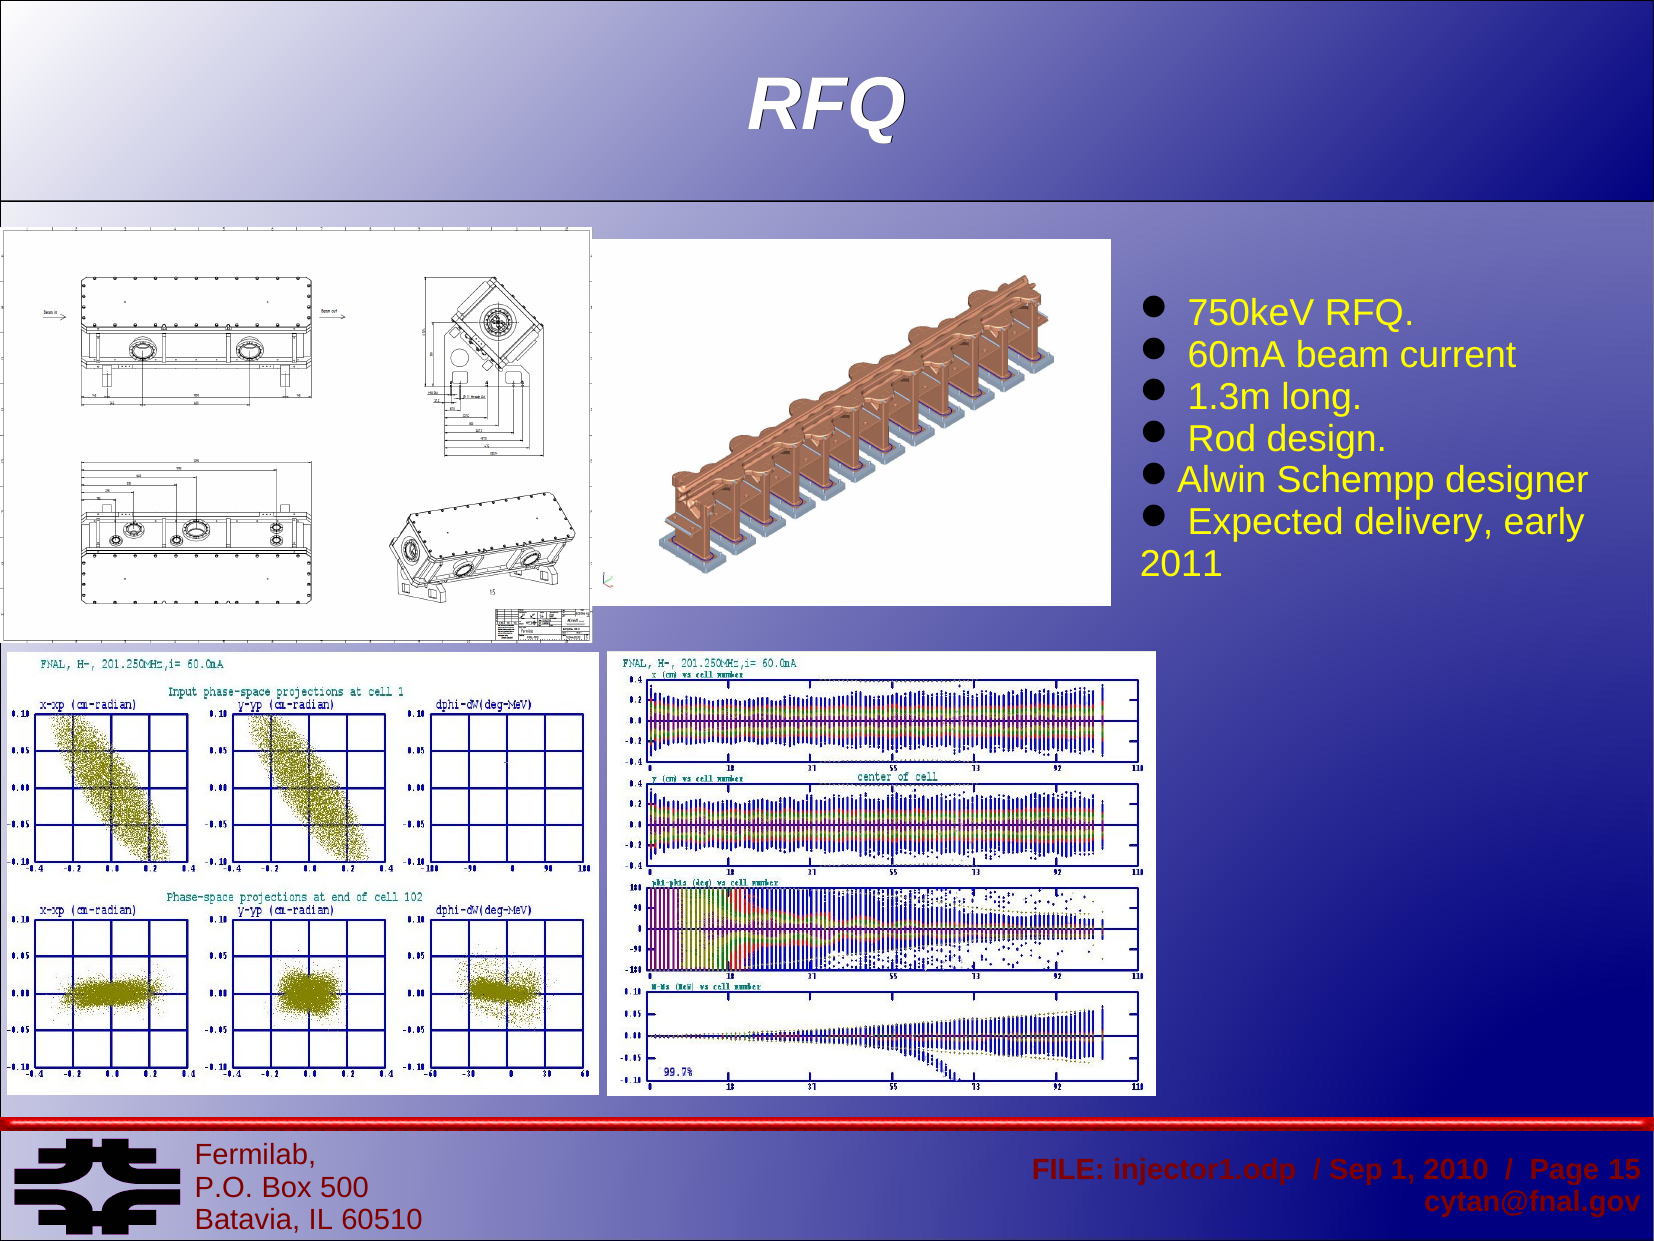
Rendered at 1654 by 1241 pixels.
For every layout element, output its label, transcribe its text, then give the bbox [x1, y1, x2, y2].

text_box 750keV RFQ. 60mA beam current 1.3m long. Rod design. Alwin Schempp designer Expected delivery, early 2011 [1124, 282, 1613, 592]
title RFQ [0, 7, 1654, 197]
picture [0, 202, 1654, 1241]
